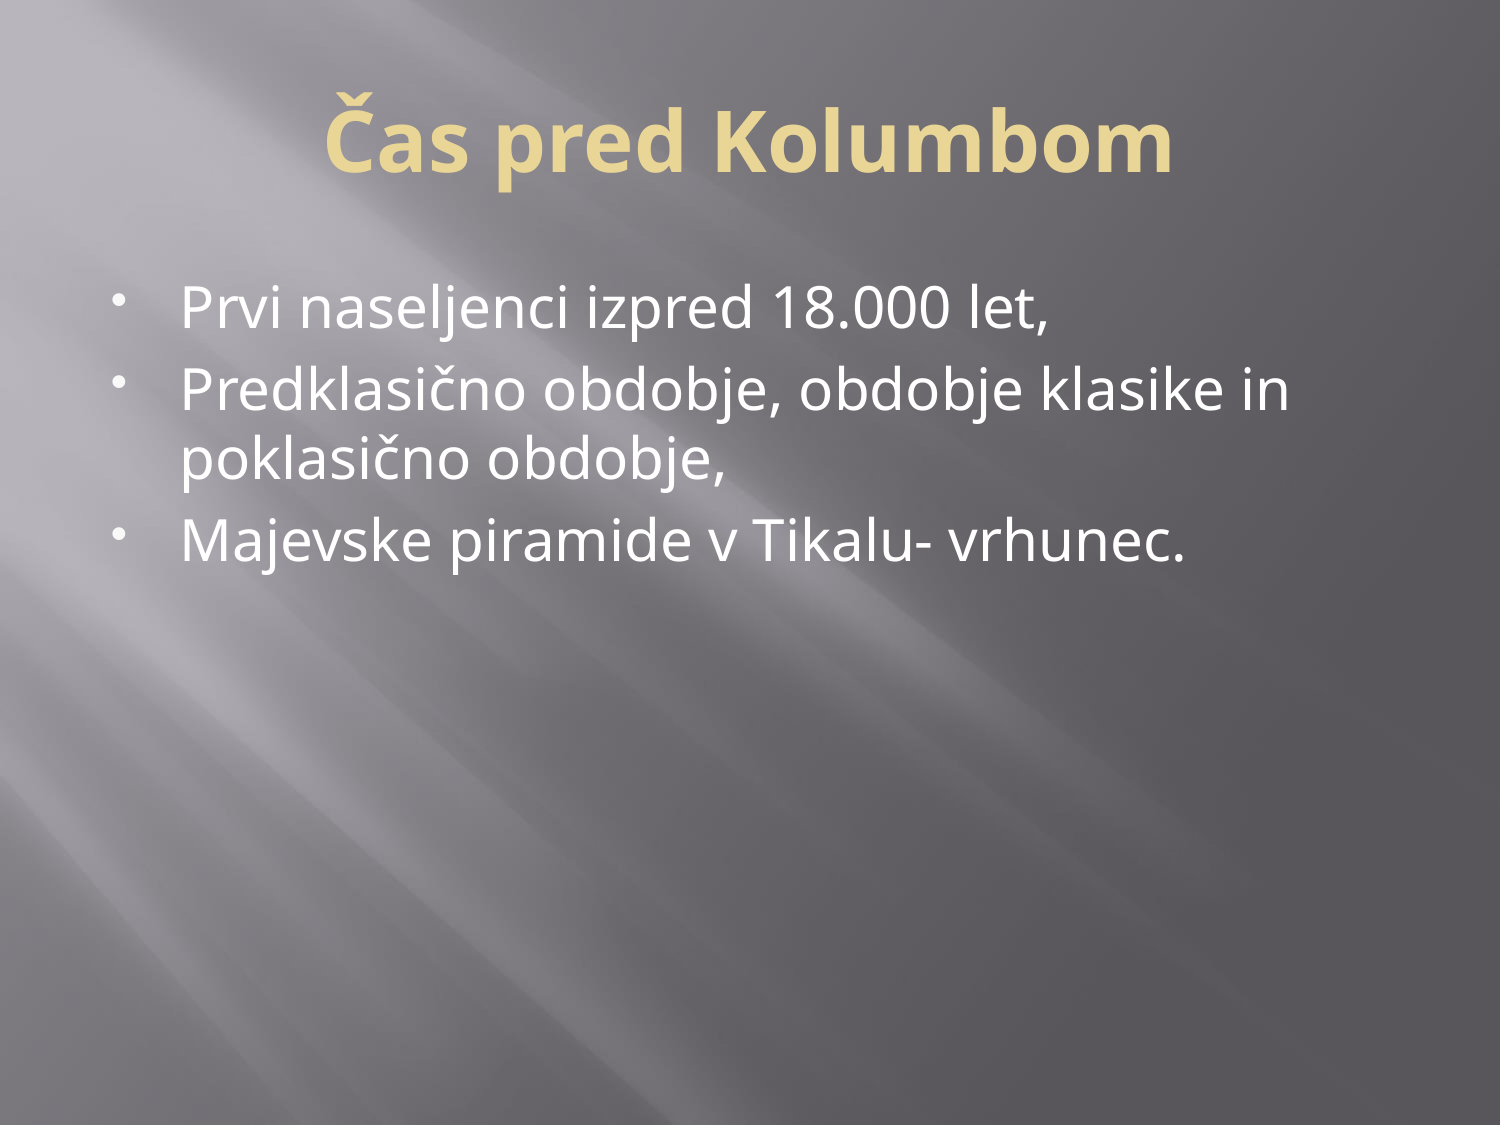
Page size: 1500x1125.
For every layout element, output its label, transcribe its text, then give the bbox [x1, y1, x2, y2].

title Čas pred Kolumbom [75, 45, 1425, 233]
list Prvi naseljenci izpred 18.000 let, Predklasično obdobje, obdobje klasike in poklasično obdobje, Majevske piramide v Tikalu- vrhunec. [75, 262, 1425, 1035]
picture [0, 0, 1500, 1125]
